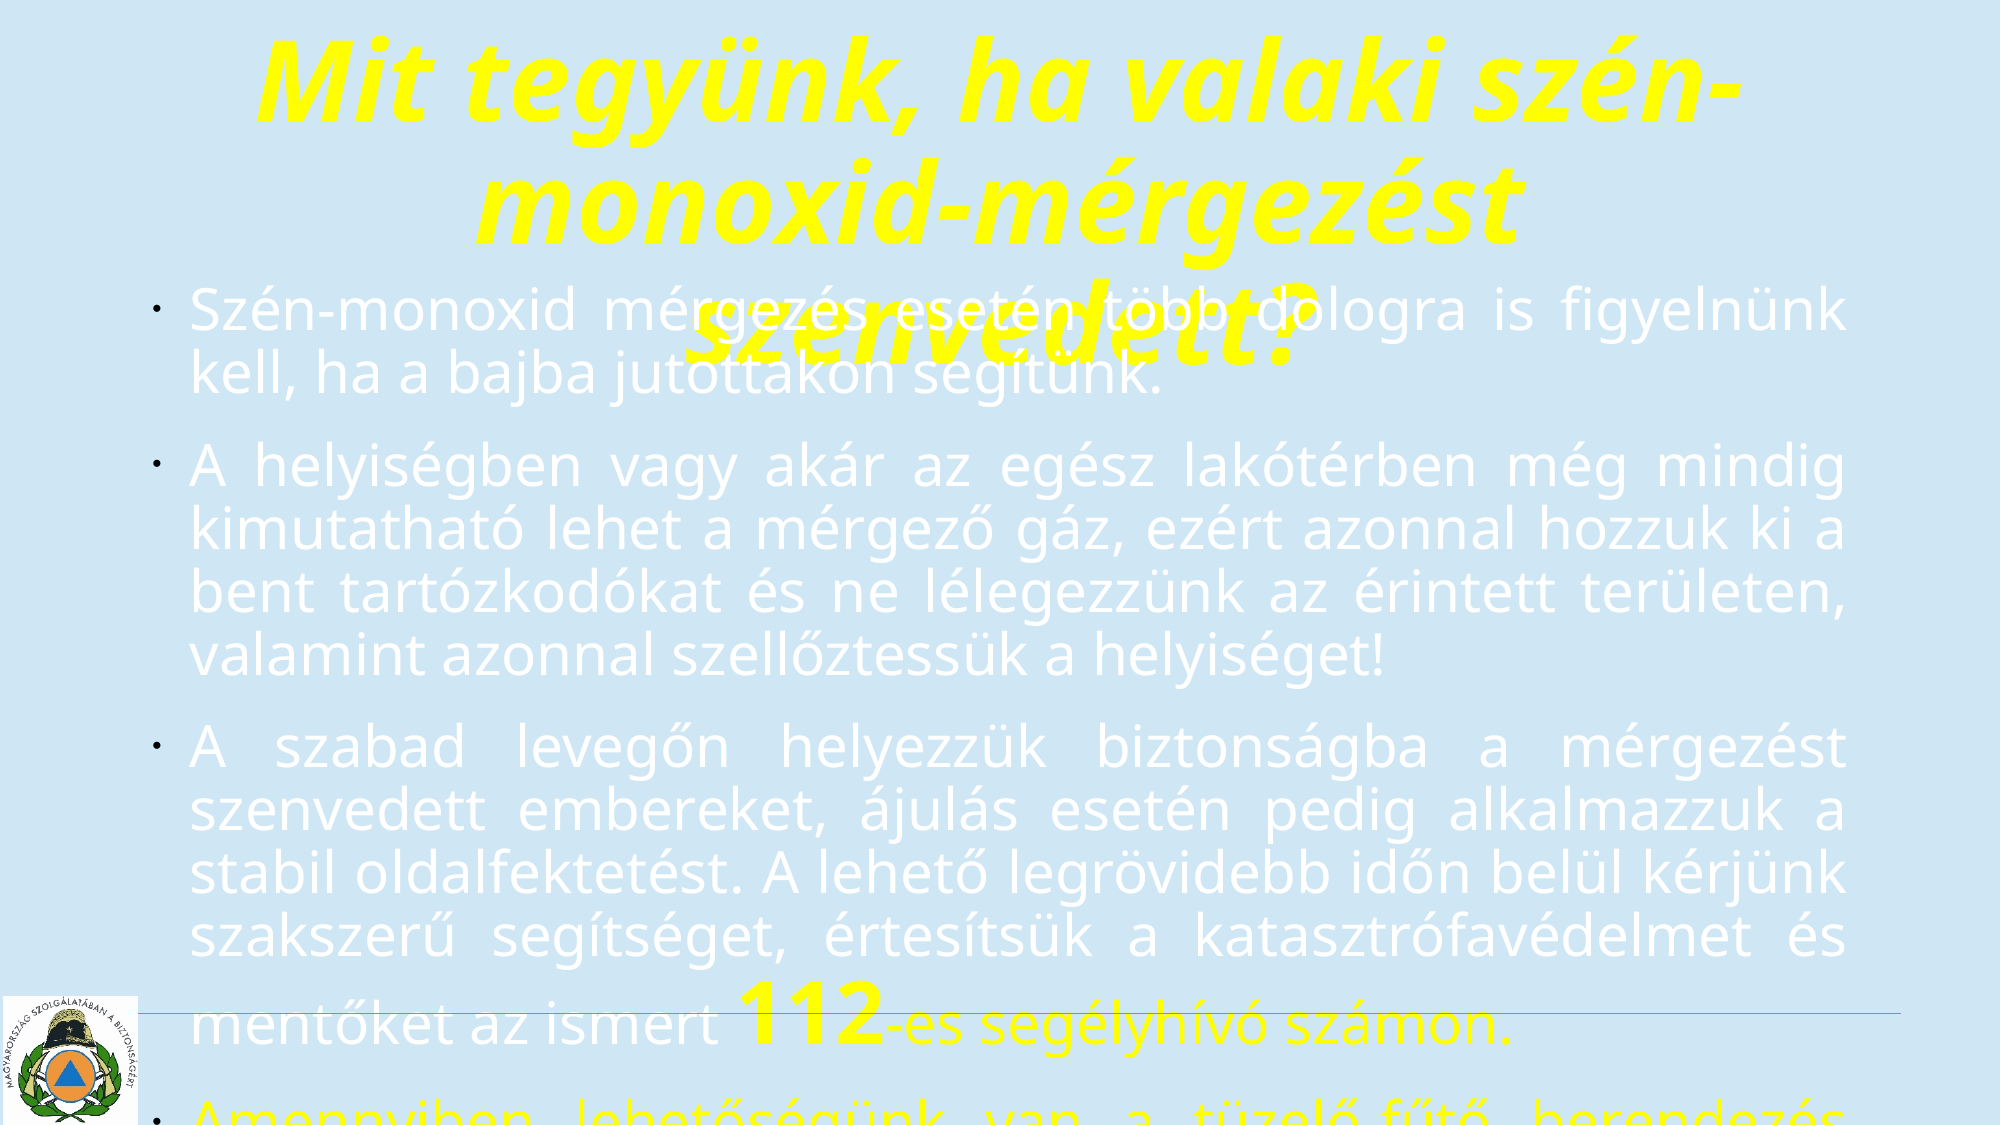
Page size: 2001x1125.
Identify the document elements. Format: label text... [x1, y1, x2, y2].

list Szén-monoxid mérgezés esetén több dologra is figyelnünk kell, ha a bajba jutottakon segítünk. A helyiségben vagy akár az egész lakótérben még mindig kimutatható lehet a mérgező gáz, ezért azonnal hozzuk ki a bent tartózkodókat és ne lélegezzünk az érintett területen, valamint azonnal szellőztessük a helyiséget! A szabad levegőn helyezzük biztonságba a mérgezést szenvedett embereket, ájulás esetén pedig alkalmazzuk a stabil oldalfektetést. A lehető legrövidebb időn belül kérjünk szakszerű segítséget, értesítsük a katasztrófavédelmet és mentőket az ismert 112-es segélyhívó számon. Amennyiben lehetőségünk van a tüzelő-fűtő berendezés biztonságos lekapcsolására, a szellőztetésre és a gázrendszer főcsapjának elzárására, ezeket is tegyük meg. [138, 1014, 1863, 1061]
picture [3, 996, 138, 1125]
list Szén-monoxid mérgezés esetén több dologra is figyelnünk kell, ha a bajba jutottakon segítünk. A helyiségben vagy akár az egész lakótérben még mindig kimutatható lehet a mérgező gáz, ezért azonnal hozzuk ki a bent tartózkodókat és ne lélegezzünk az érintett területen, valamint azonnal szellőztessük a helyiséget! A szabad levegőn helyezzük biztonságba a mérgezést szenvedett embereket, ájulás esetén pedig alkalmazzuk a stabil oldalfektetést. A lehető legrövidebb időn belül kérjünk szakszerű segítséget, értesítsük a katasztrófavédelmet és mentőket az ismert 112-es segélyhívó számon. Amennyiben lehetőségünk van a tüzelő-fűtő berendezés biztonságos lekapcsolására, a szellőztetésre és a gázrendszer főcsapjának elzárására, ezeket is tegyük meg. [137, 273, 1863, 1013]
title Mit tegyünk, ha valaki szén-monoxid-mérgezést szenvedett? [137, 17, 1863, 235]
